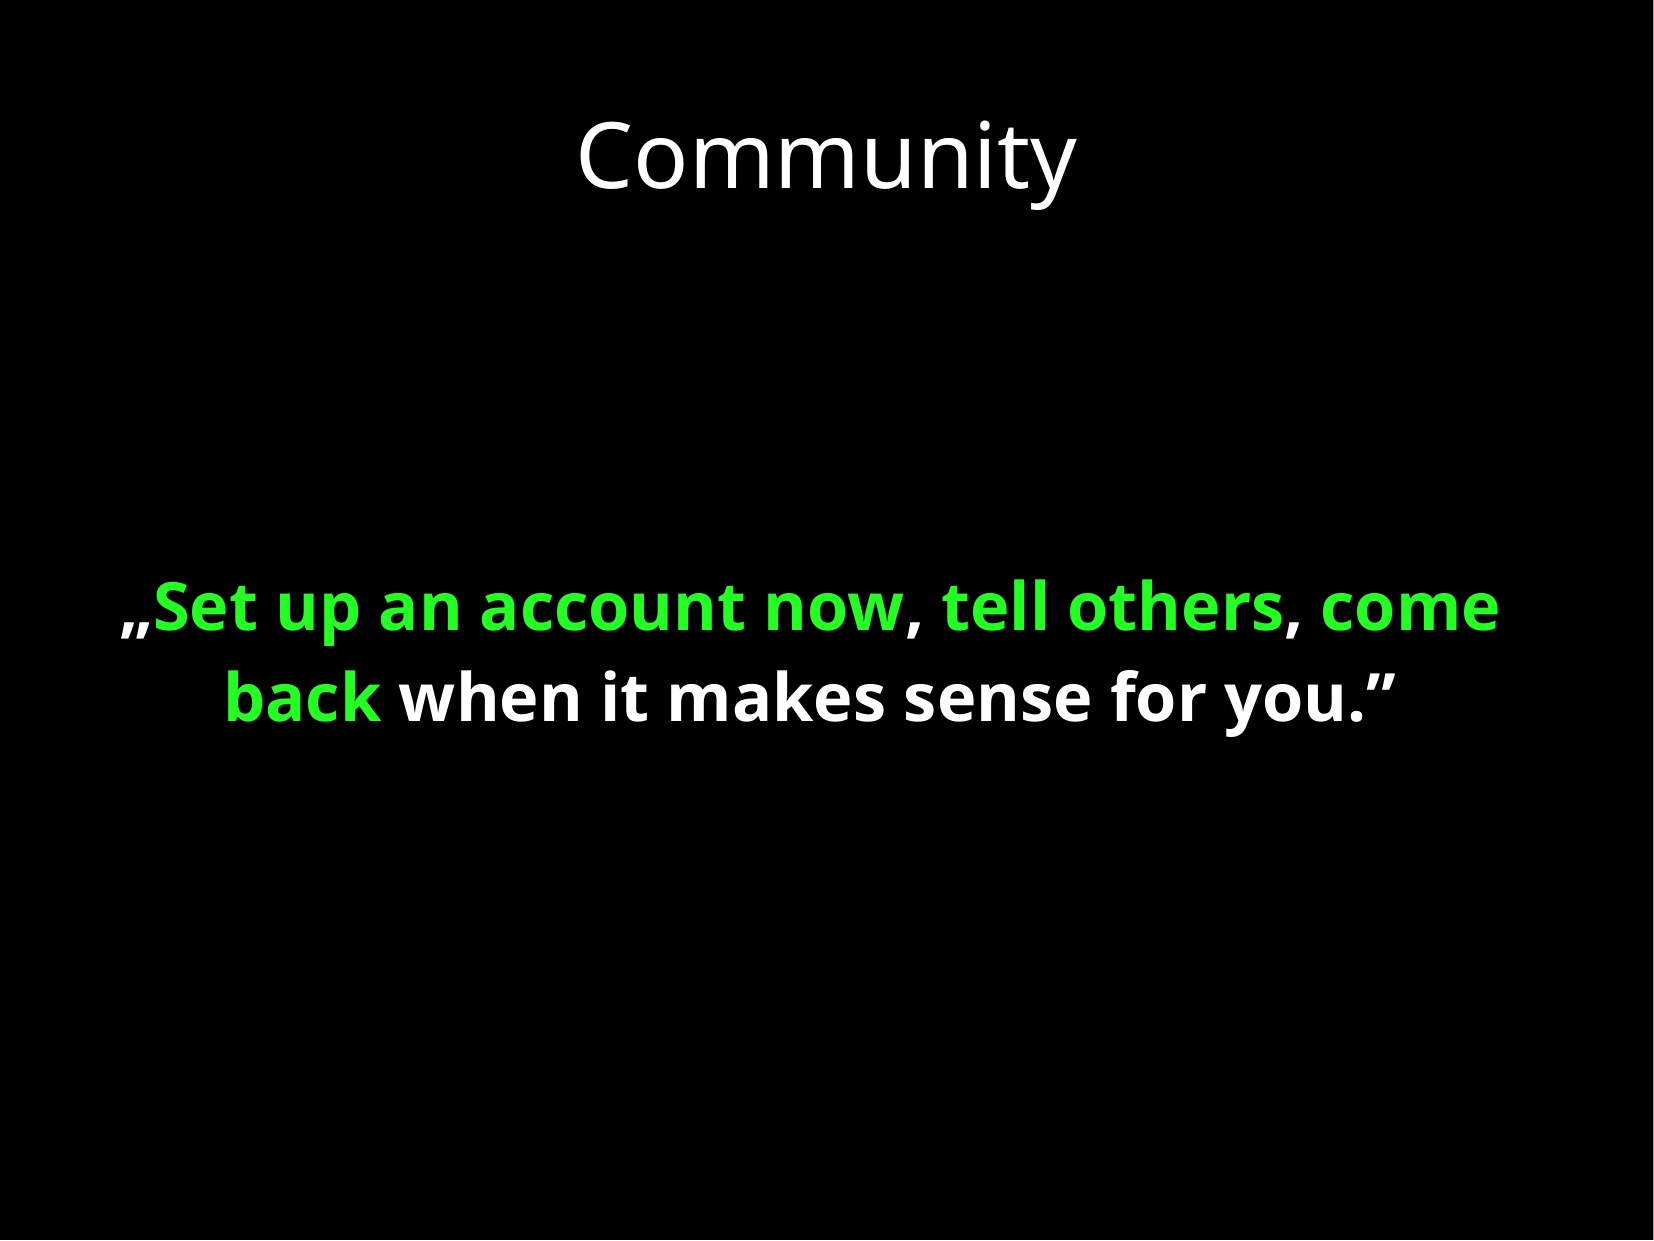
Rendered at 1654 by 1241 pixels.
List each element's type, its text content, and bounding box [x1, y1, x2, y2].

list „Set up an account now, tell others, come back when it makes sense for you.” [82, 290, 1538, 1010]
title Community [82, 49, 1571, 257]
